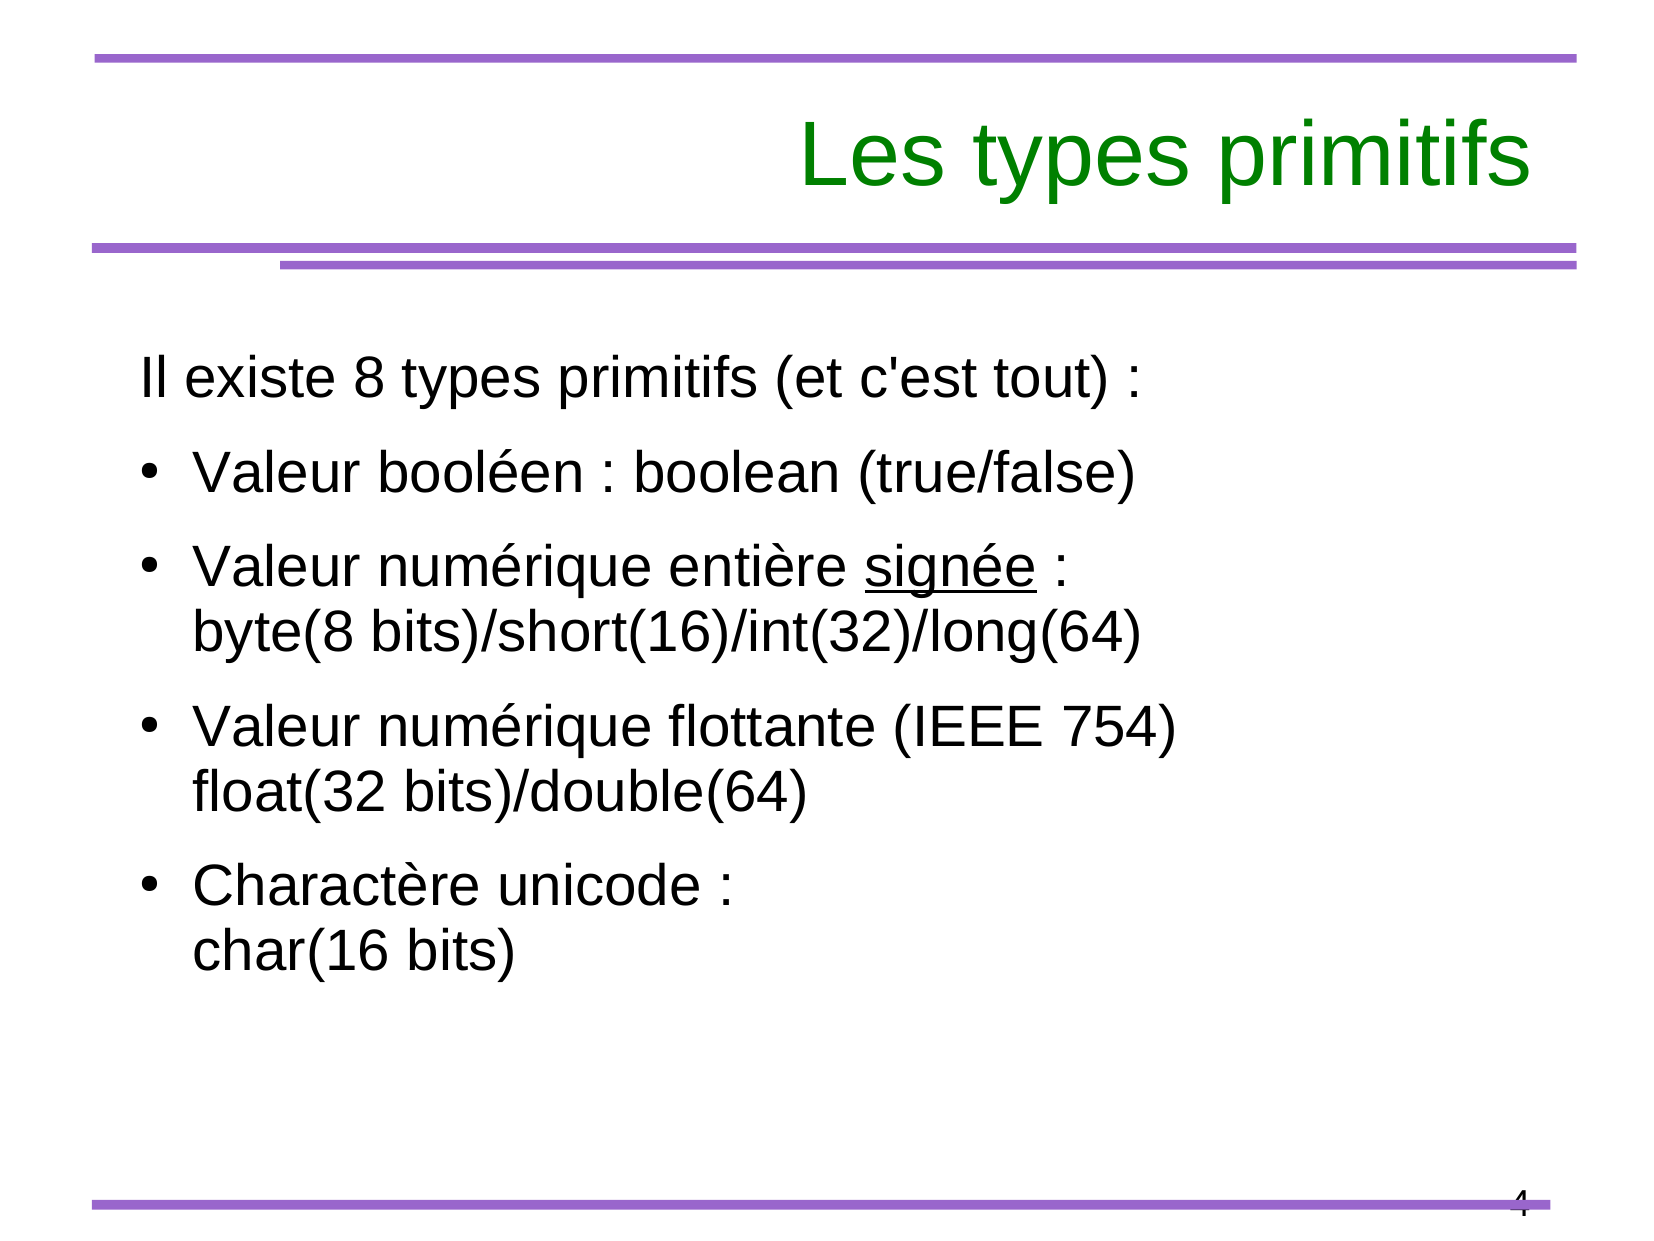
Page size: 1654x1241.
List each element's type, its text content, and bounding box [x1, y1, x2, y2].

title Les types primitifs [121, 49, 1534, 257]
list Il existe 8 types primitifs (et c'est tout) : Valeur booléen : boolean (true/false) Valeur numérique entière signée : byte(8 bits)/short(16)/int(32)/long(64) Valeur numérique flottante (IEEE 754) float(32 bits)/double(64) Charactère unicode : char(16 bits) [121, 344, 1534, 1127]
